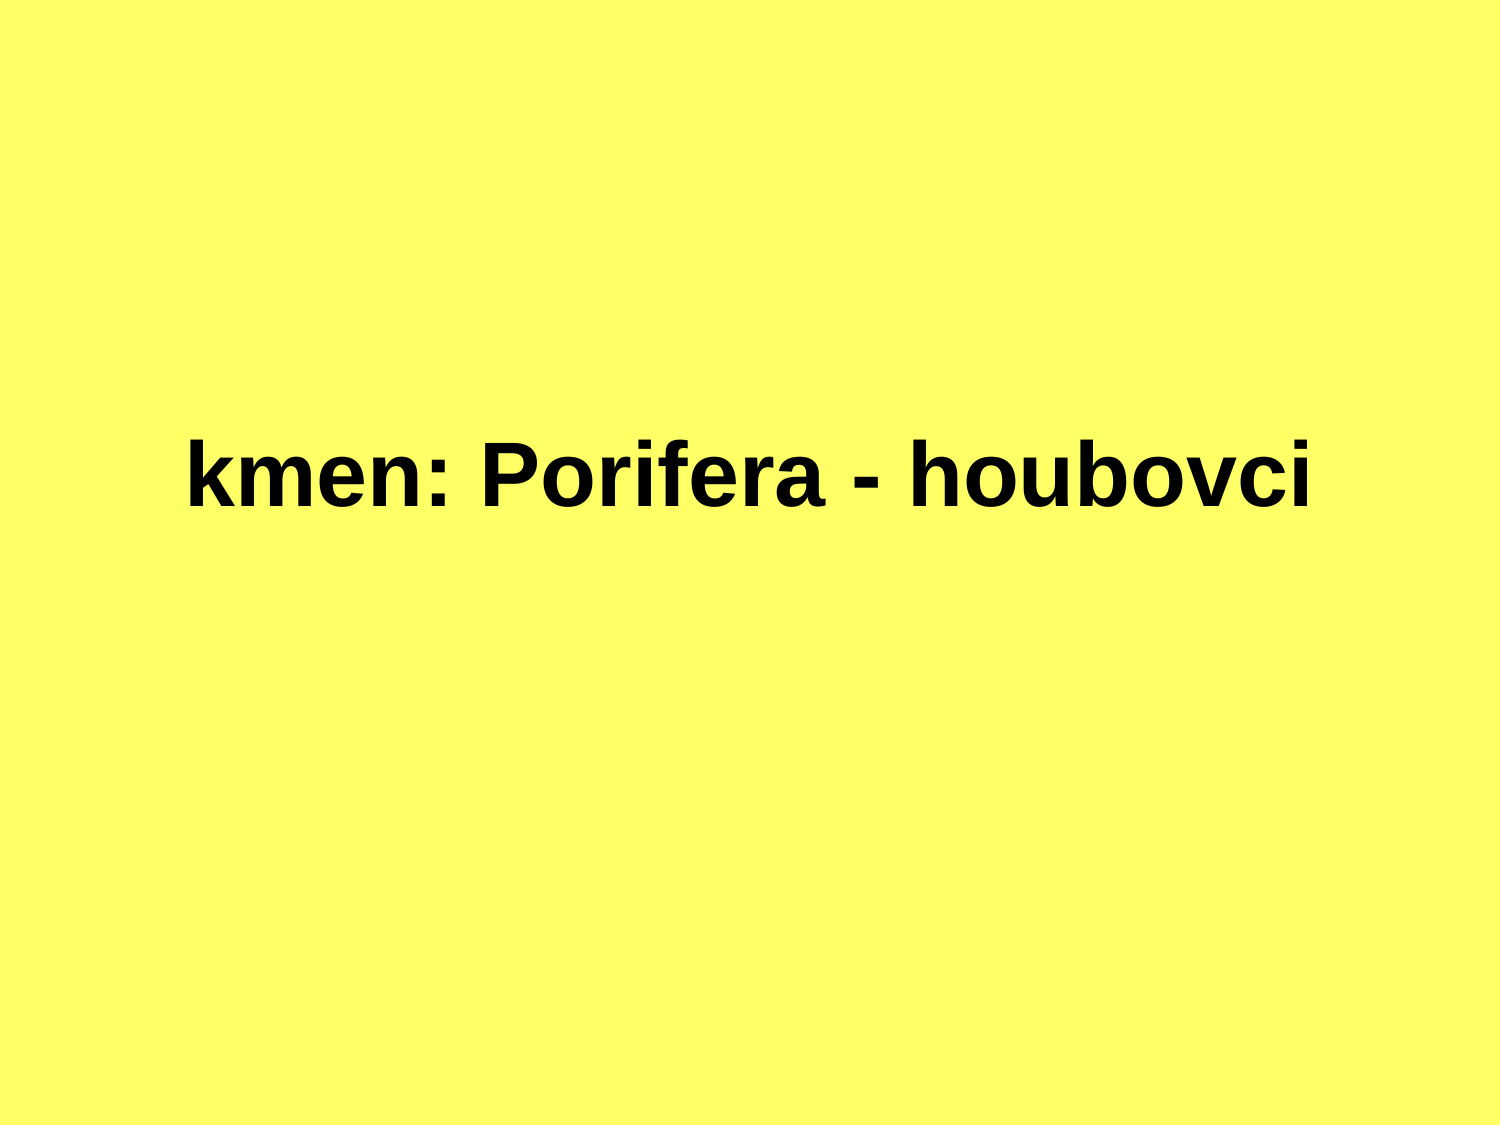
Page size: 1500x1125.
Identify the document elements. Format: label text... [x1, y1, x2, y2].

title kmen: Porifera - houbovci [112, 349, 1388, 591]
